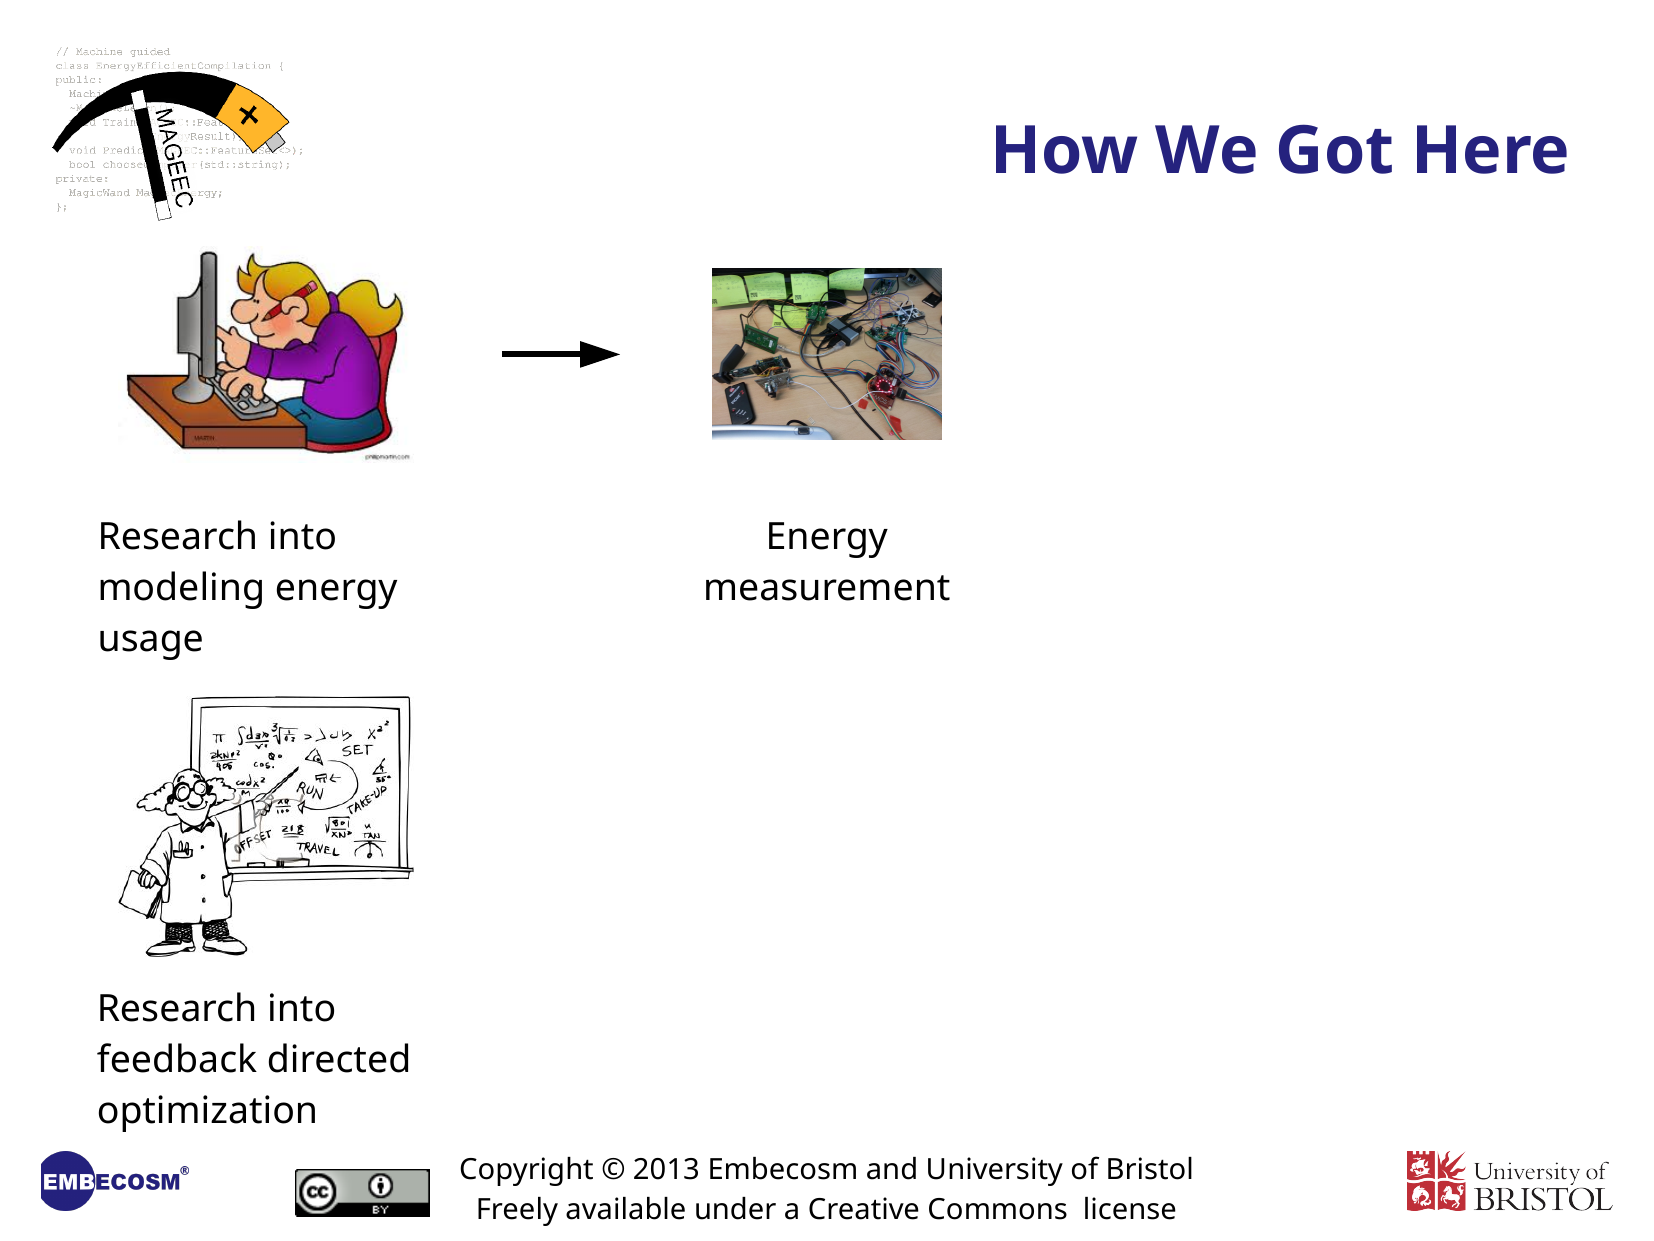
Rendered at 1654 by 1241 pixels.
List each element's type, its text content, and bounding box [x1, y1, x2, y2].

picture [295, 1169, 430, 1217]
text_box Energy measurement [651, 502, 1003, 653]
picture [52, 47, 302, 225]
text_box Research into modeling energy usage [82, 502, 497, 614]
picture [1407, 1151, 1613, 1211]
picture [41, 1151, 189, 1211]
picture [118, 246, 414, 463]
picture [712, 268, 942, 440]
title How We Got Here [326, 61, 1571, 233]
picture [118, 696, 414, 958]
text_box Research into feedback directed optimization [82, 974, 501, 1087]
